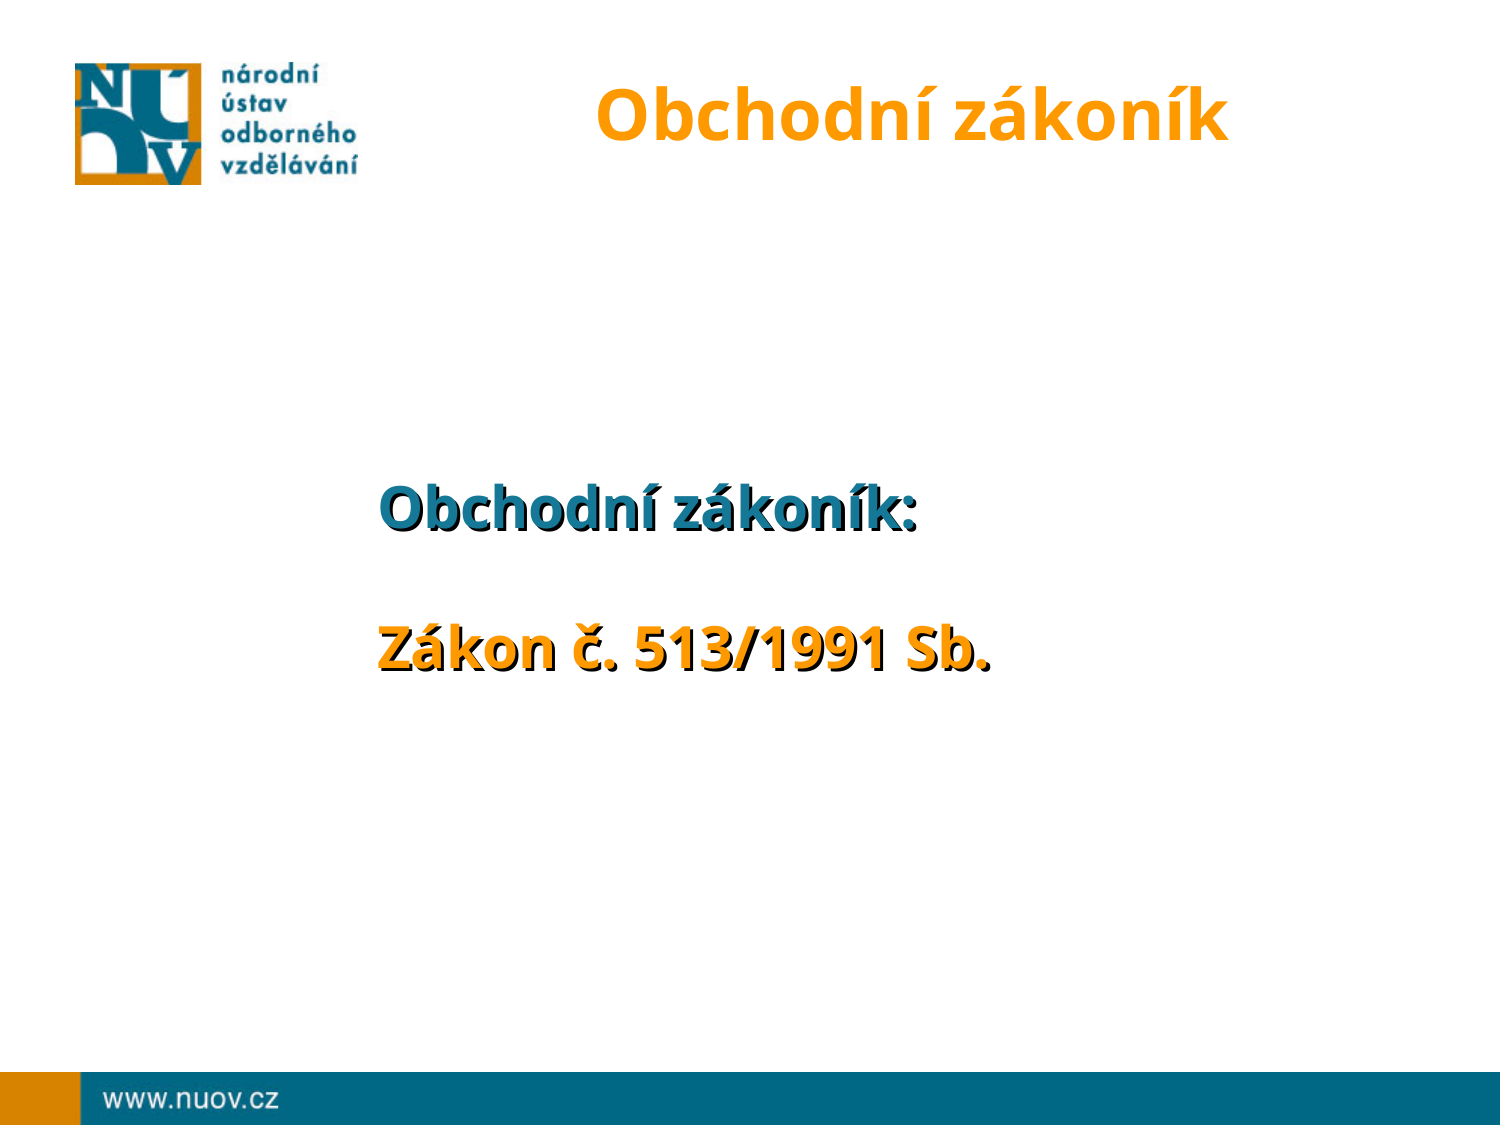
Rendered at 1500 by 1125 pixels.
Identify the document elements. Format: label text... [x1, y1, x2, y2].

text_box Obchodní zákoník: Zákon č. 513/1991 Sb. [362, 462, 1238, 758]
text_box [0, 1072, 1500, 1125]
title Obchodní zákoník [399, 37, 1425, 188]
text_box [75, 62, 358, 185]
